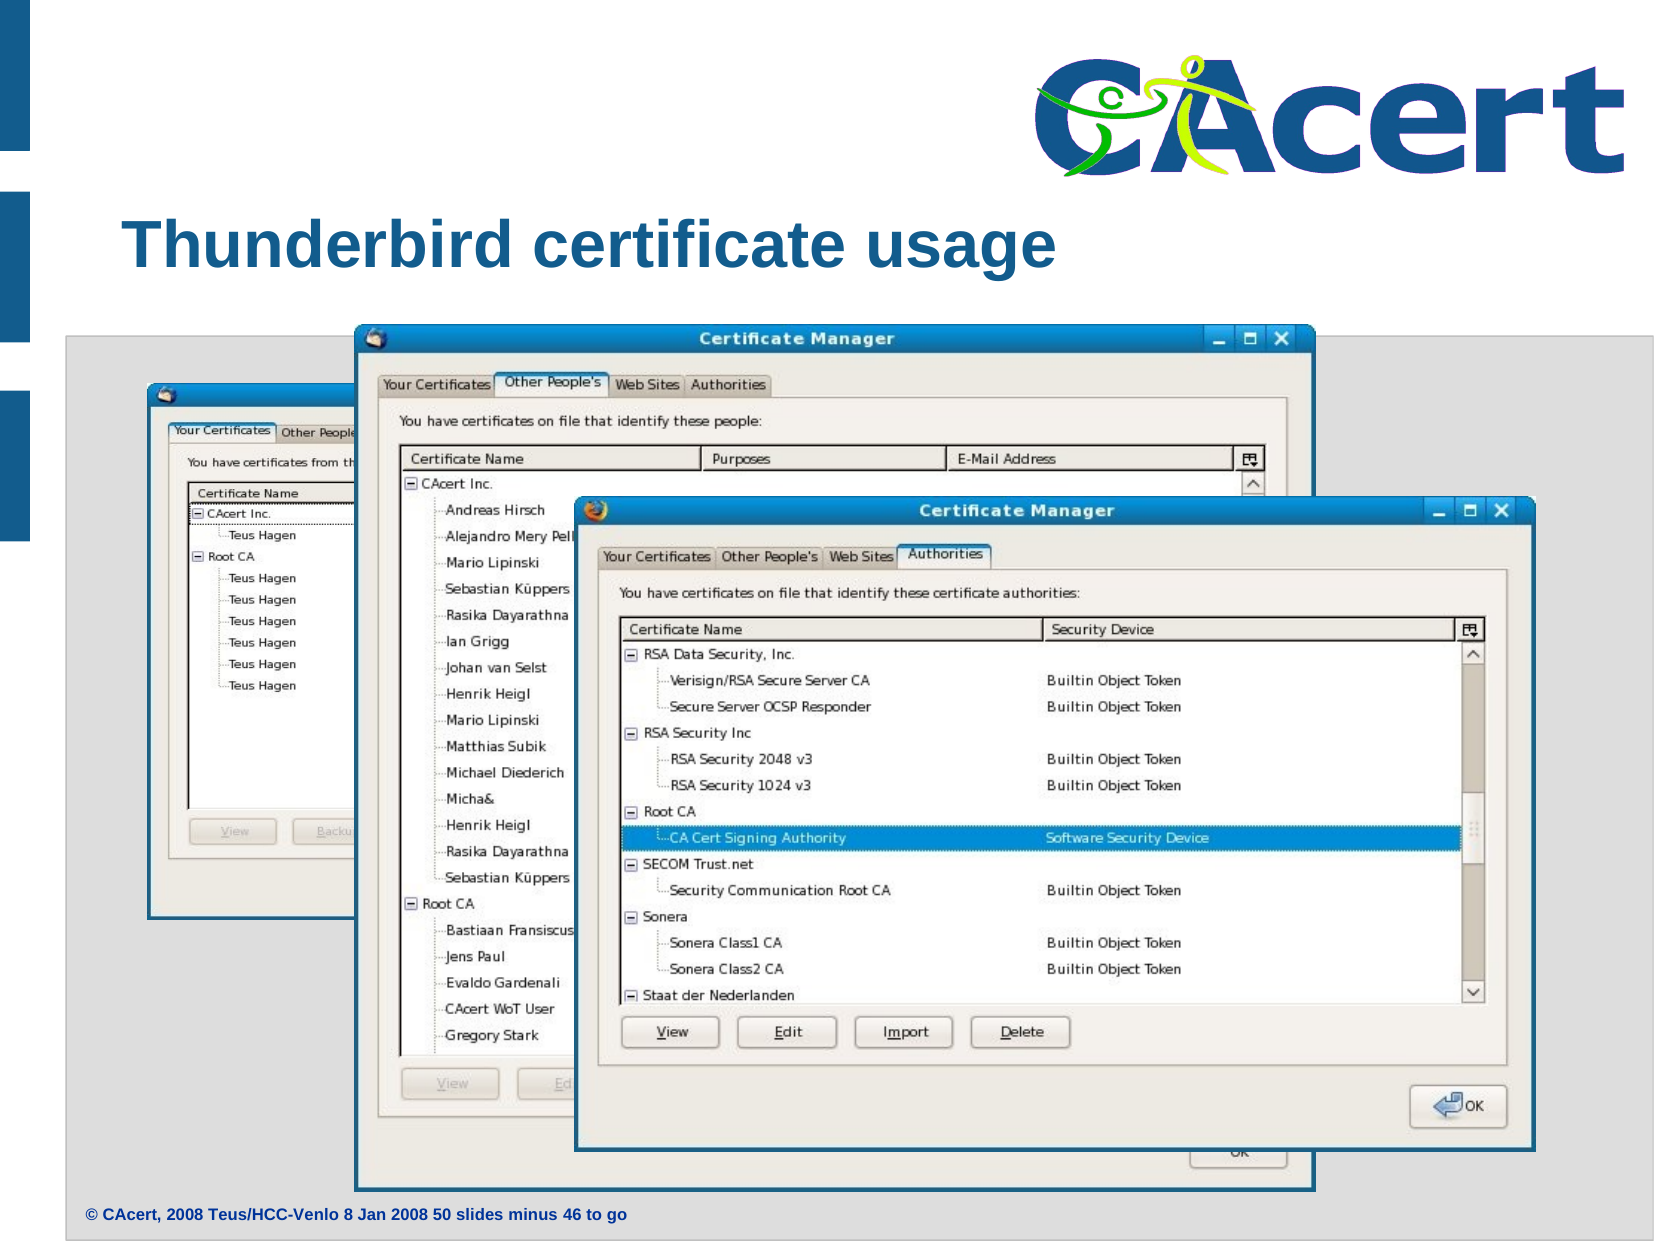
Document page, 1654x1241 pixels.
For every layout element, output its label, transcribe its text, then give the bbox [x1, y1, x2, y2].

picture [399, 324, 422, 330]
picture [894, 324, 900, 332]
picture [186, 383, 209, 389]
picture [1033, 53, 1625, 178]
picture [1307, 324, 1316, 331]
picture [1303, 331, 1308, 341]
picture [147, 324, 1536, 1192]
picture [1527, 496, 1536, 503]
picture [1411, 496, 1418, 503]
title Thunderbird certificate usage [121, 177, 1533, 316]
picture [354, 324, 365, 333]
list [121, 344, 1595, 1238]
picture [1523, 503, 1528, 513]
picture [1191, 324, 1198, 331]
